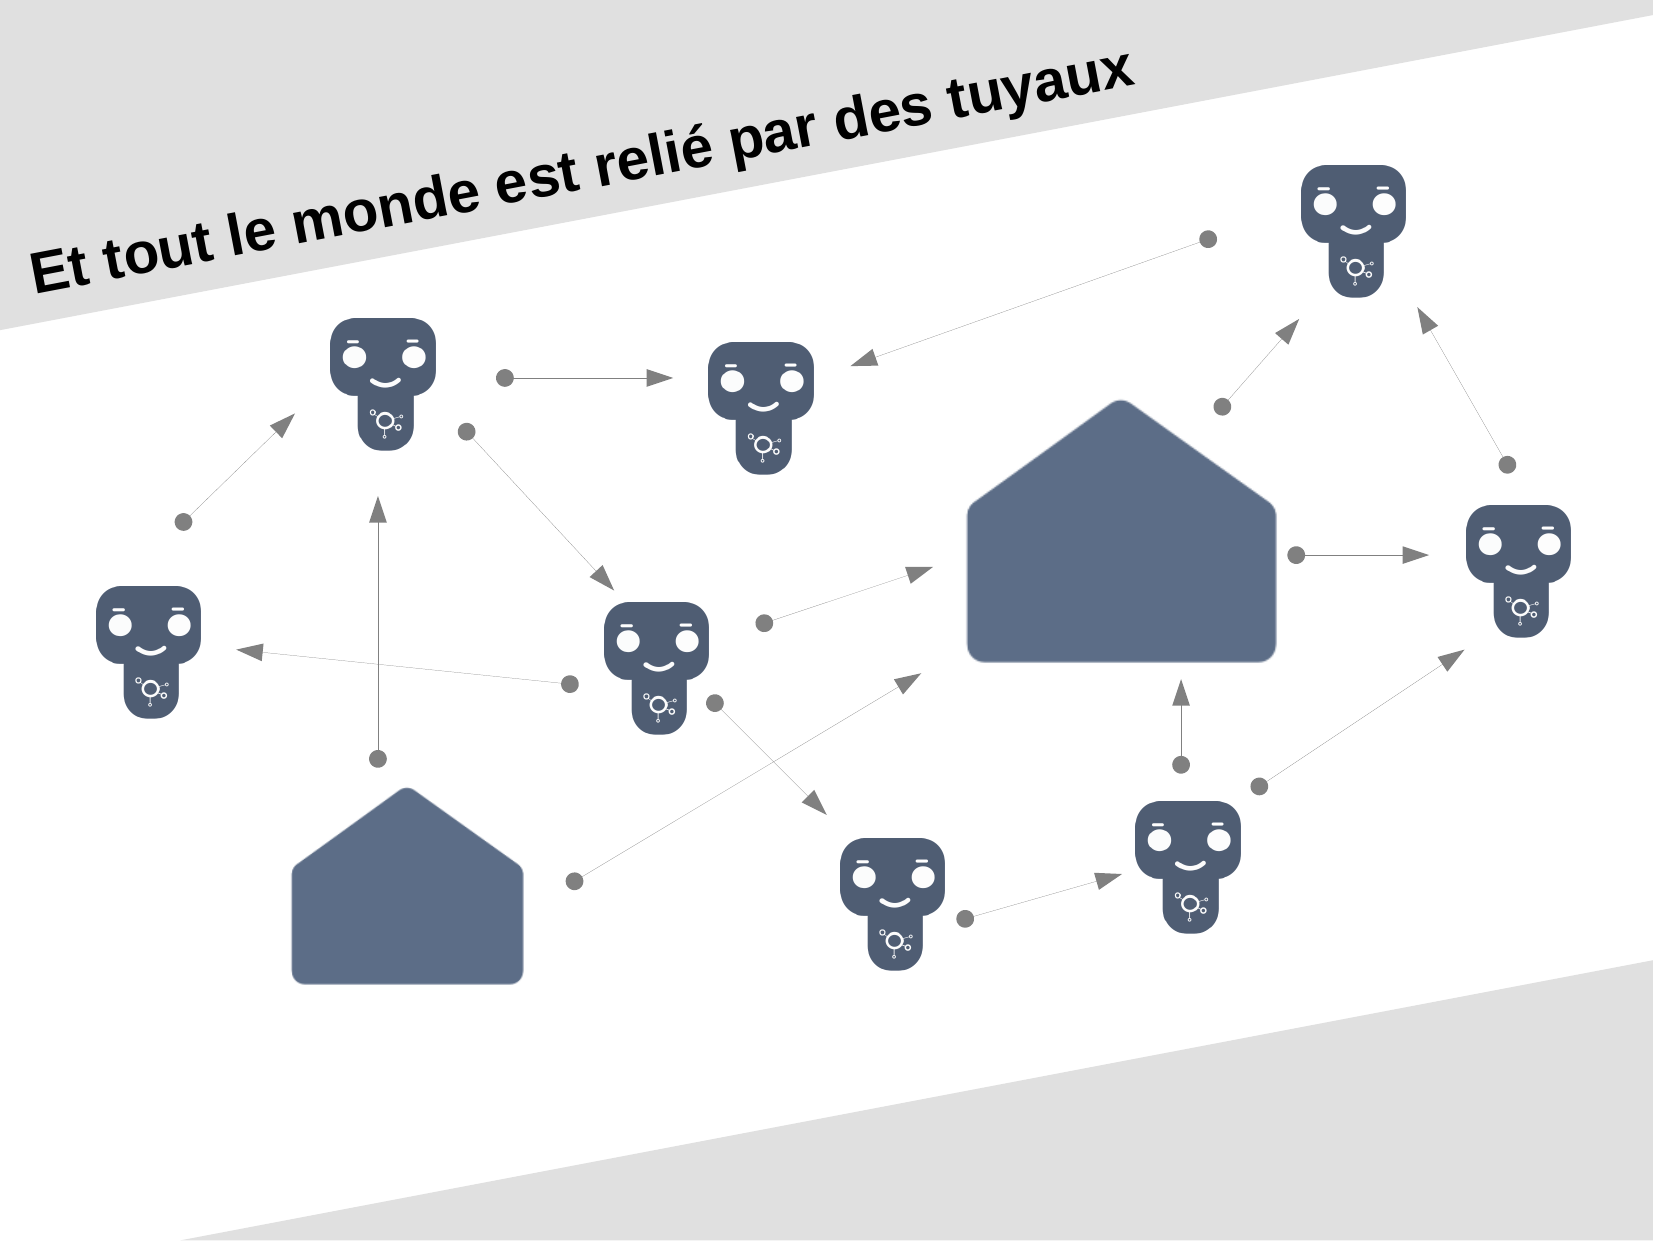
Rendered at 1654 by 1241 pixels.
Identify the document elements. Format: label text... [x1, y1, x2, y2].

picture [330, 318, 436, 451]
picture [708, 342, 814, 475]
picture [1301, 165, 1406, 298]
picture [284, 780, 532, 993]
picture [604, 602, 709, 735]
title Et tout le monde est relié par des tuyaux [11, 0, 1512, 377]
picture [840, 838, 945, 971]
picture [1135, 801, 1241, 934]
picture [957, 390, 1288, 674]
picture [96, 586, 201, 719]
picture [1466, 505, 1571, 638]
